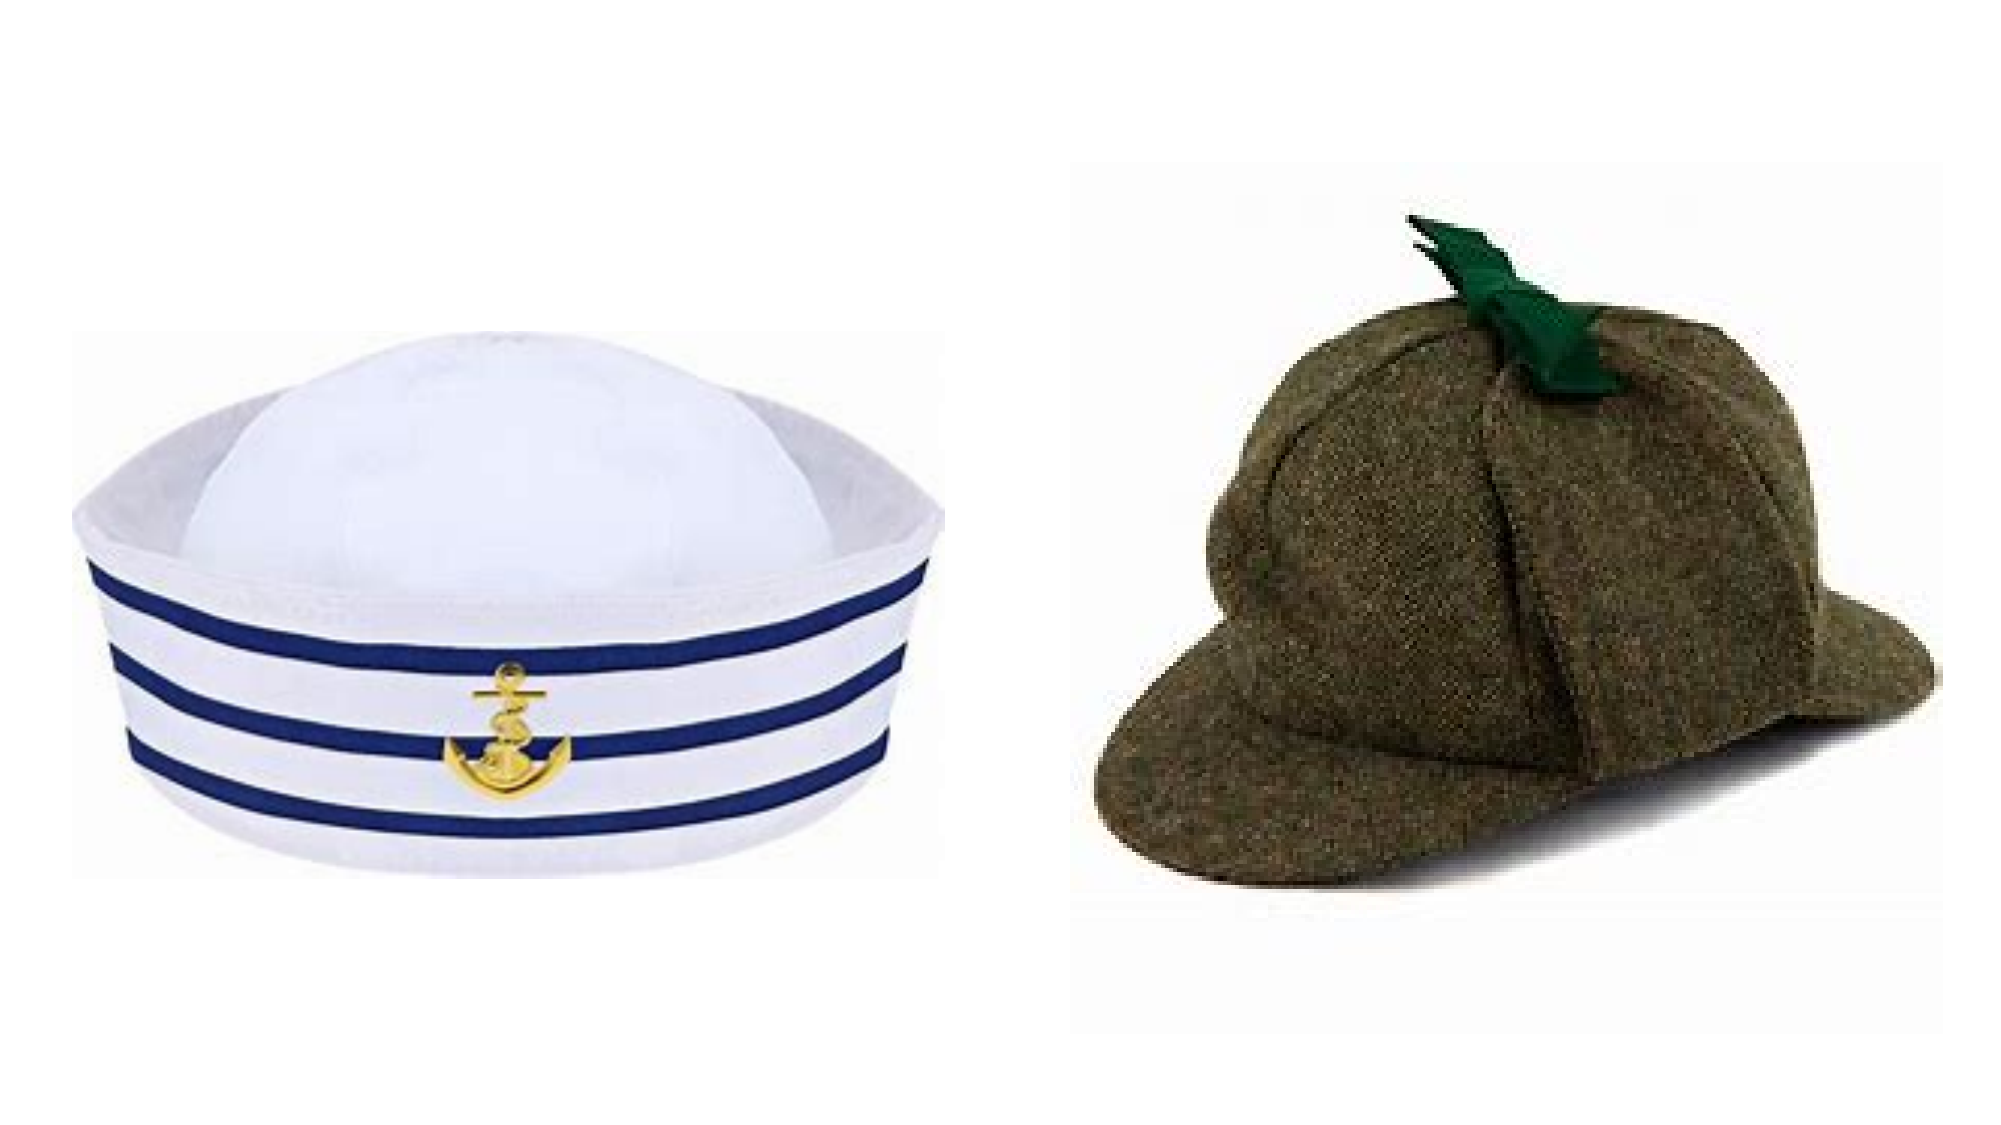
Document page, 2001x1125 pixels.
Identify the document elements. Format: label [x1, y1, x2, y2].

picture [1070, 162, 1943, 1034]
picture [72, 331, 945, 879]
